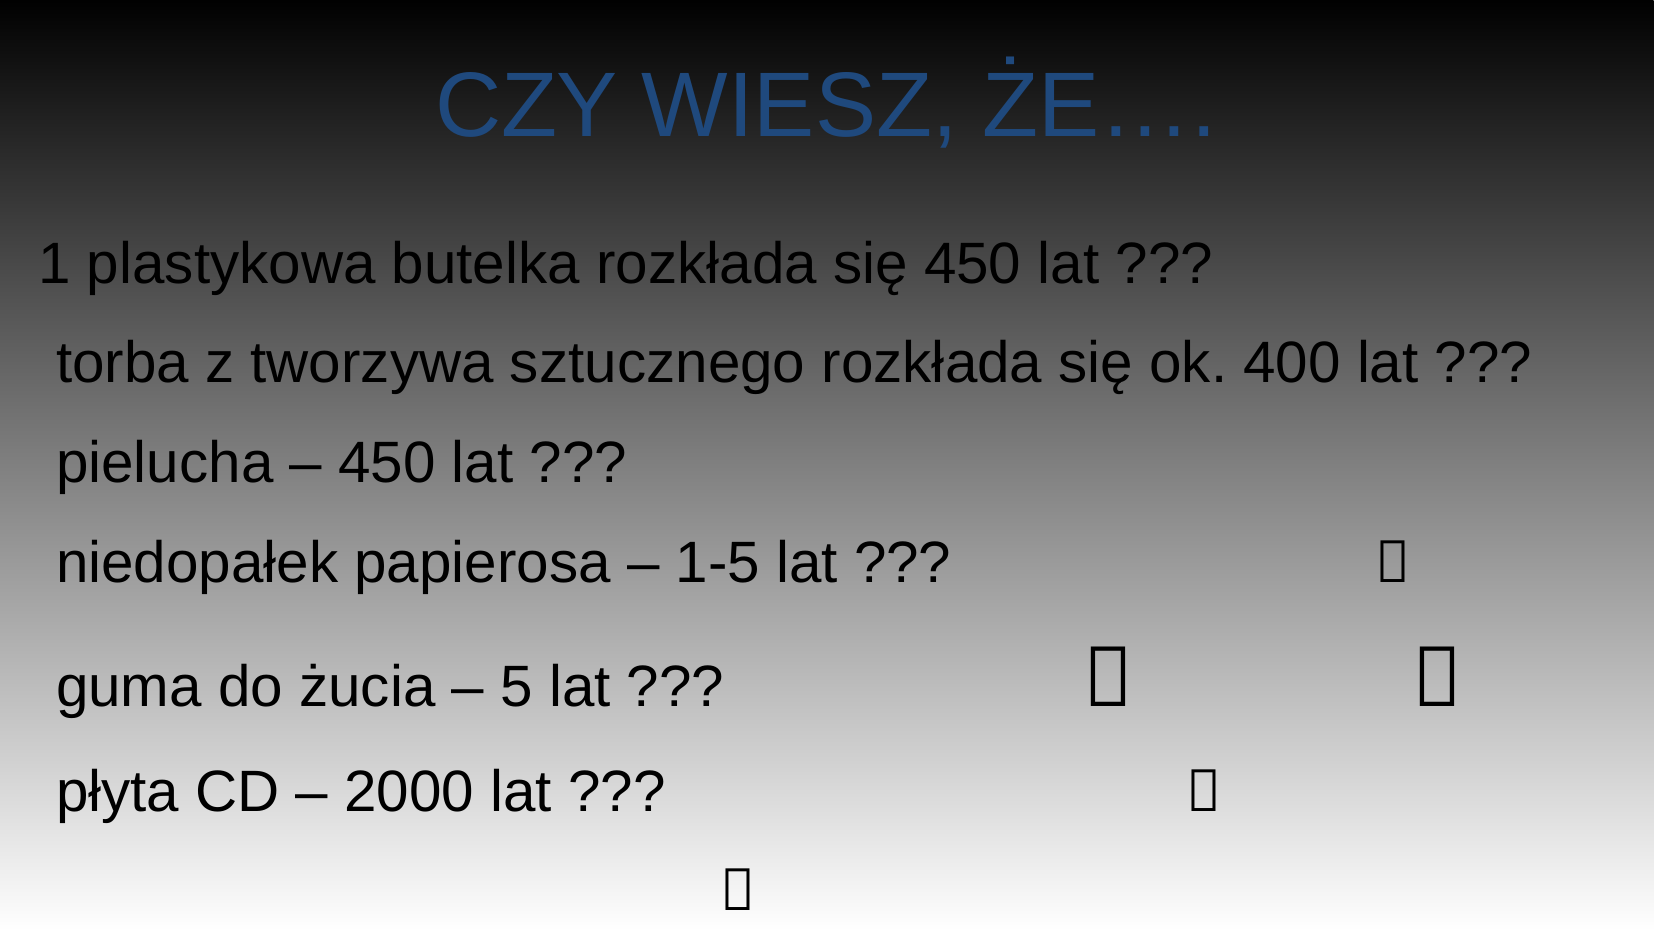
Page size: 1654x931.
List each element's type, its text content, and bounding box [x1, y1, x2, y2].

title CZY WIESZ, ŻE…. [82, 36, 1571, 193]
list 1 plastykowa butelka rozkłada się 450 lat ??? torba z tworzywa sztucznego rozkłada się ok. 400 lat ??? pielucha – 450 lat ??? niedopałek papierosa – 1-5 lat ???  guma do żucia – 5 lat ???   płyta CD – 2000 lat ???   [23, 217, 1642, 891]
